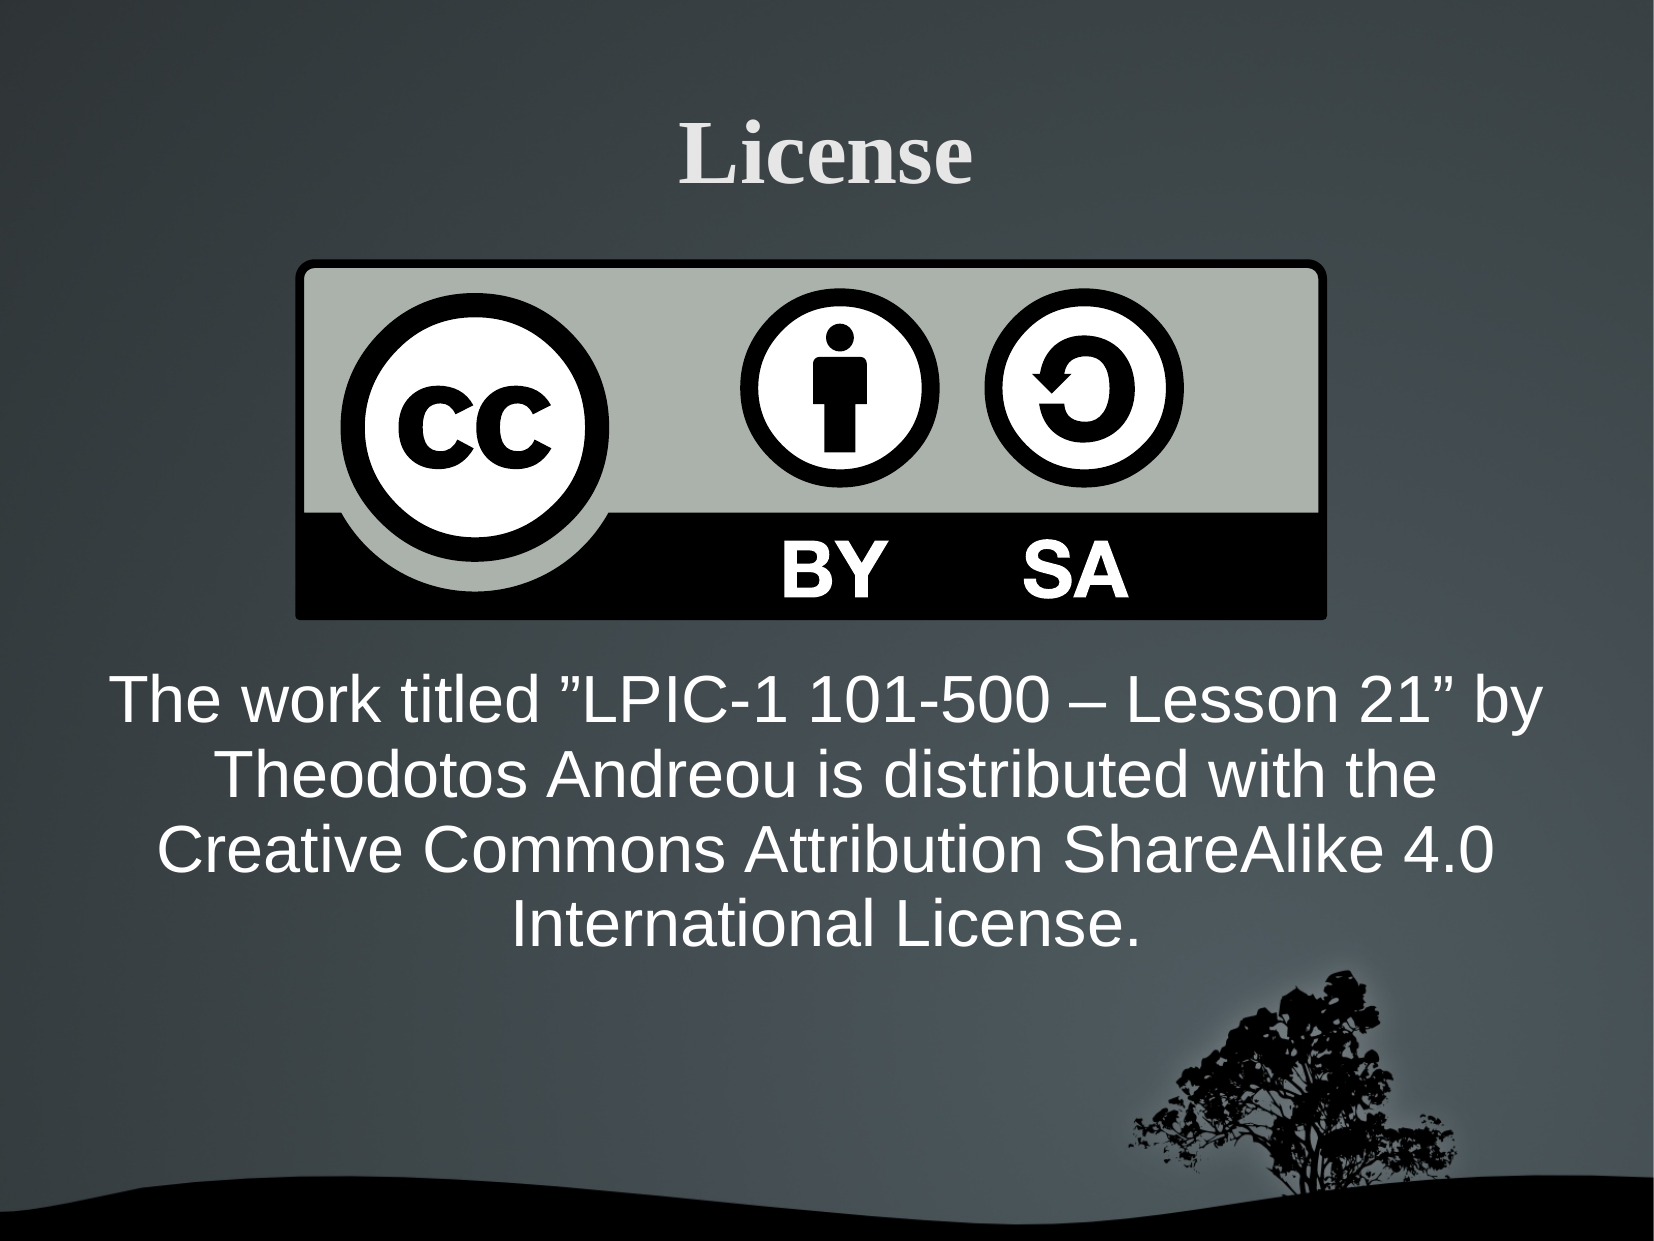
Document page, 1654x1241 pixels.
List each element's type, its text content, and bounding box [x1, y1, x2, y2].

picture [0, 0, 1654, 1241]
subtitle The work titled ”LPIC-1 101-500 – Lesson 21” by Theodotos Andreou is distributed with the Creative Commons Attribution ShareAlike 4.0 International License. [82, 290, 1571, 1109]
title License [82, 49, 1571, 257]
